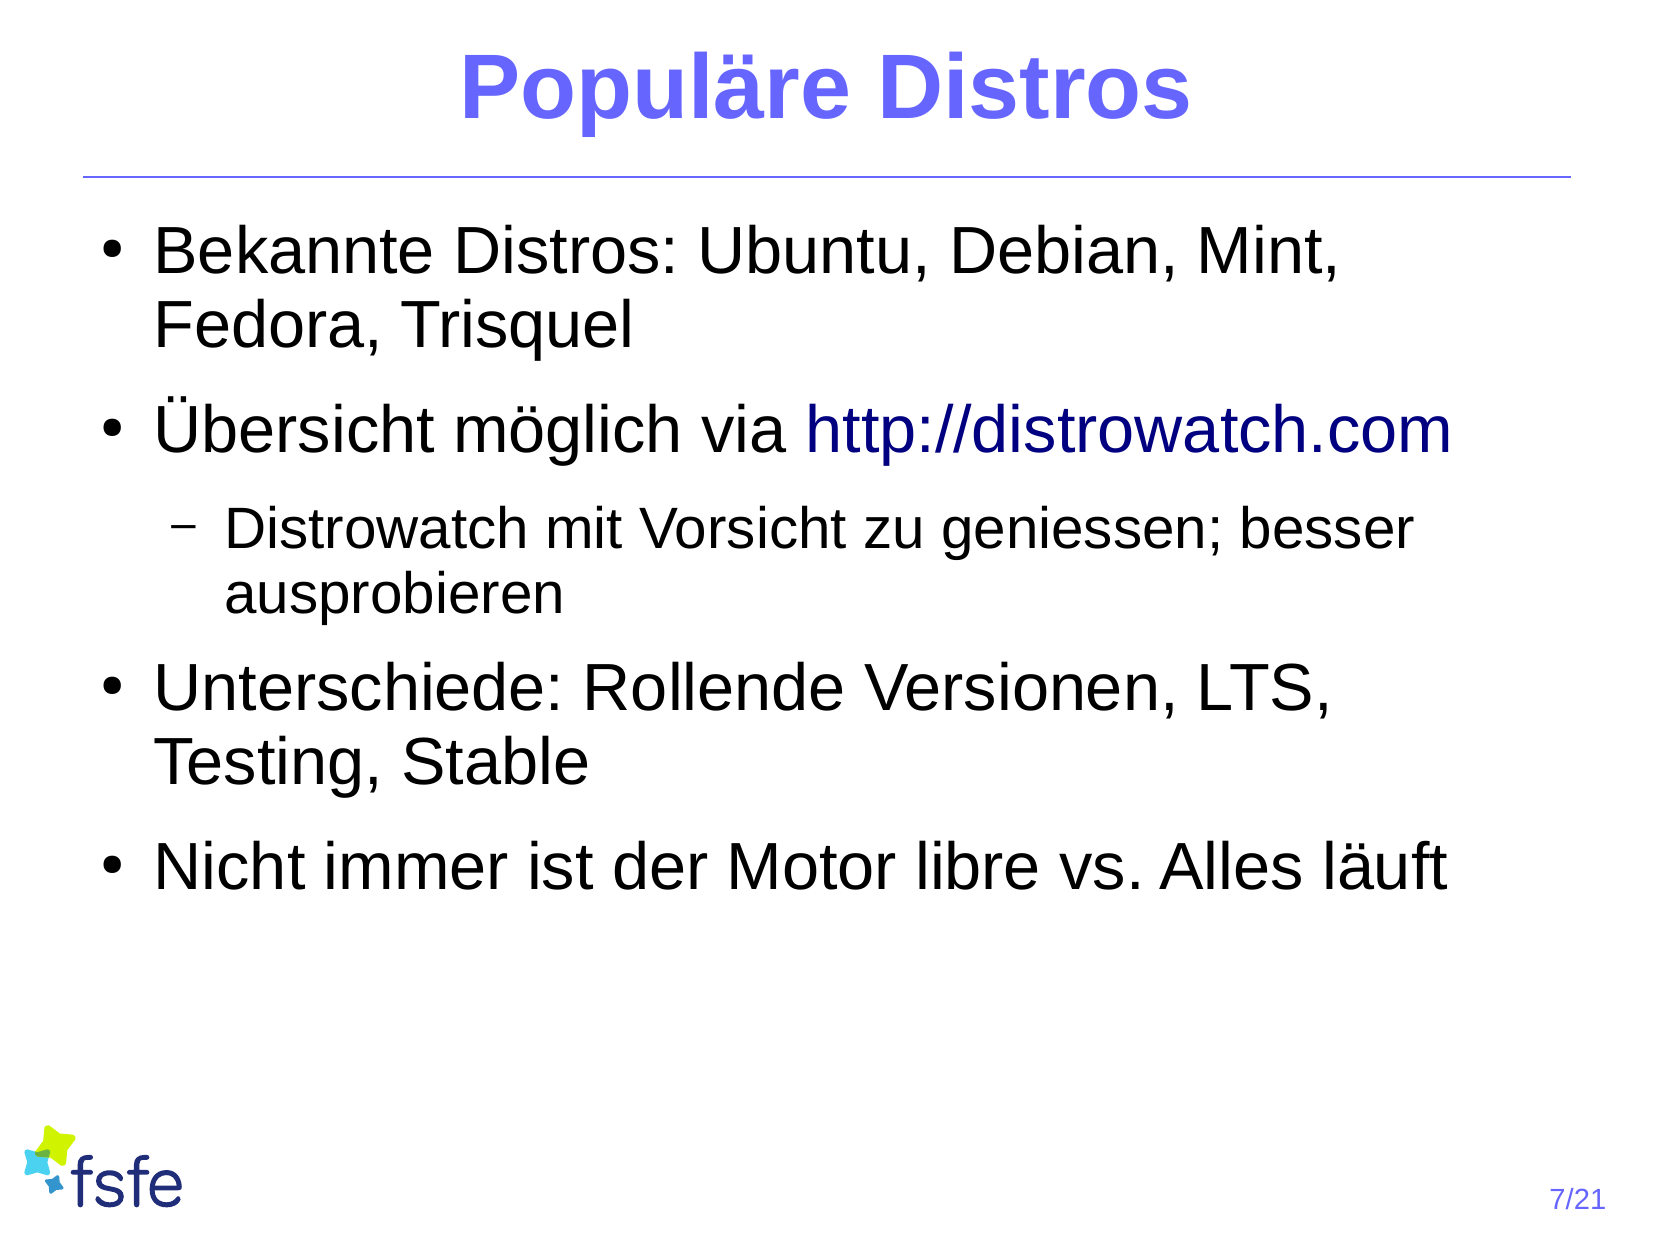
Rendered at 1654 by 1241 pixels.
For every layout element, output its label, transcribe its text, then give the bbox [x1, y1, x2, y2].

title Populäre Distros [82, 31, 1571, 142]
list Bekannte Distros: Ubuntu, Debian, Mint, Fedora, Trisquel Übersicht möglich via http://distrowatch.com Distrowatch mit Vorsicht zu geniessen; besser ausprobieren Unterschiede: Rollende Versionen, LTS, Testing, Stable Nicht immer ist der Motor libre vs. Alles läuft [82, 212, 1571, 1146]
